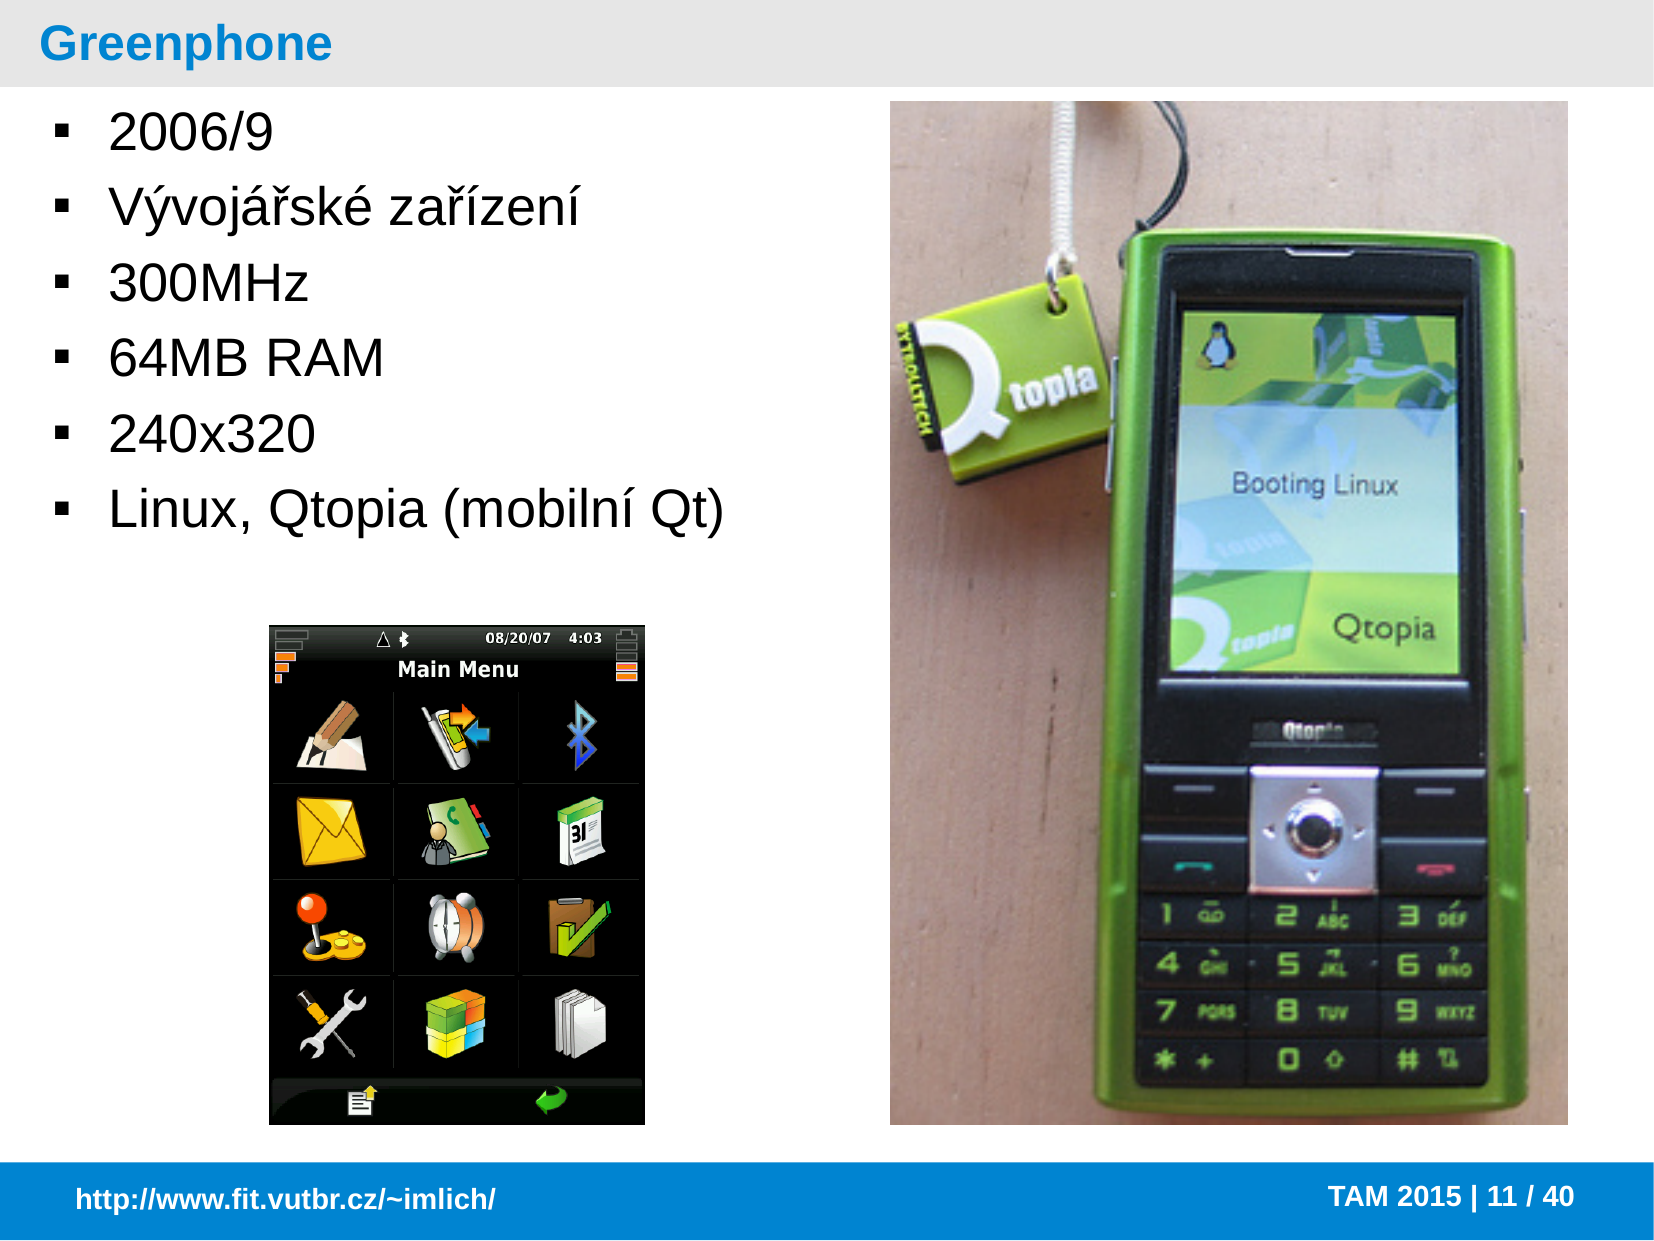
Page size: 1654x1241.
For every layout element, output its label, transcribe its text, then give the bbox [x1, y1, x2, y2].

list 2006/9 Vývojářské zařízení 300MHz 64MB RAM 240x320 Linux, Qtopia (mobilní Qt) [37, 101, 807, 1126]
picture [890, 101, 1568, 1126]
picture [269, 625, 645, 1126]
title Greenphone [39, 5, 1615, 81]
